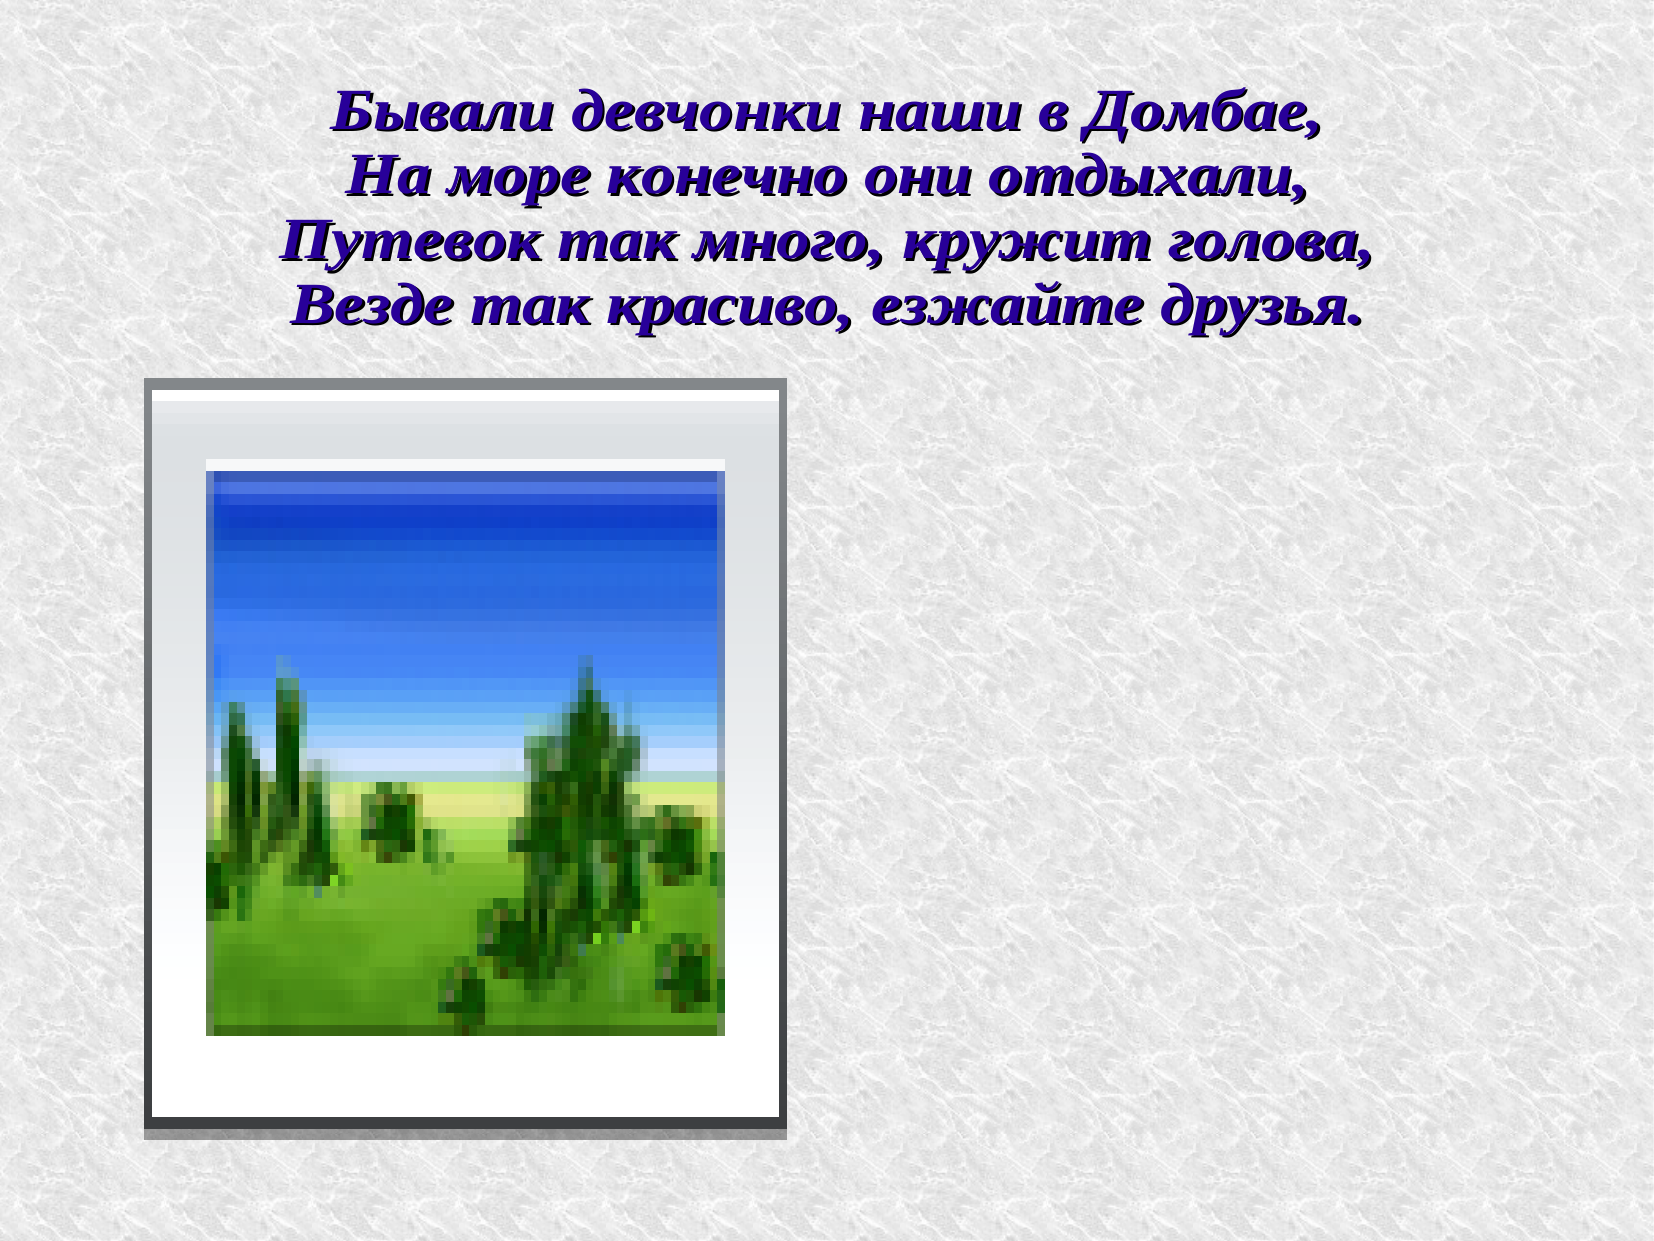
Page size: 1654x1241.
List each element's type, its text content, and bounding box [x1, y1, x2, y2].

picture [0, 0, 1654, 1241]
title Бывали девчонки наши в Домбае, На море конечно они отдыхали, Путевок так много, кружит голова, Везде так красиво, езжайте друзья. [121, 76, 1534, 337]
